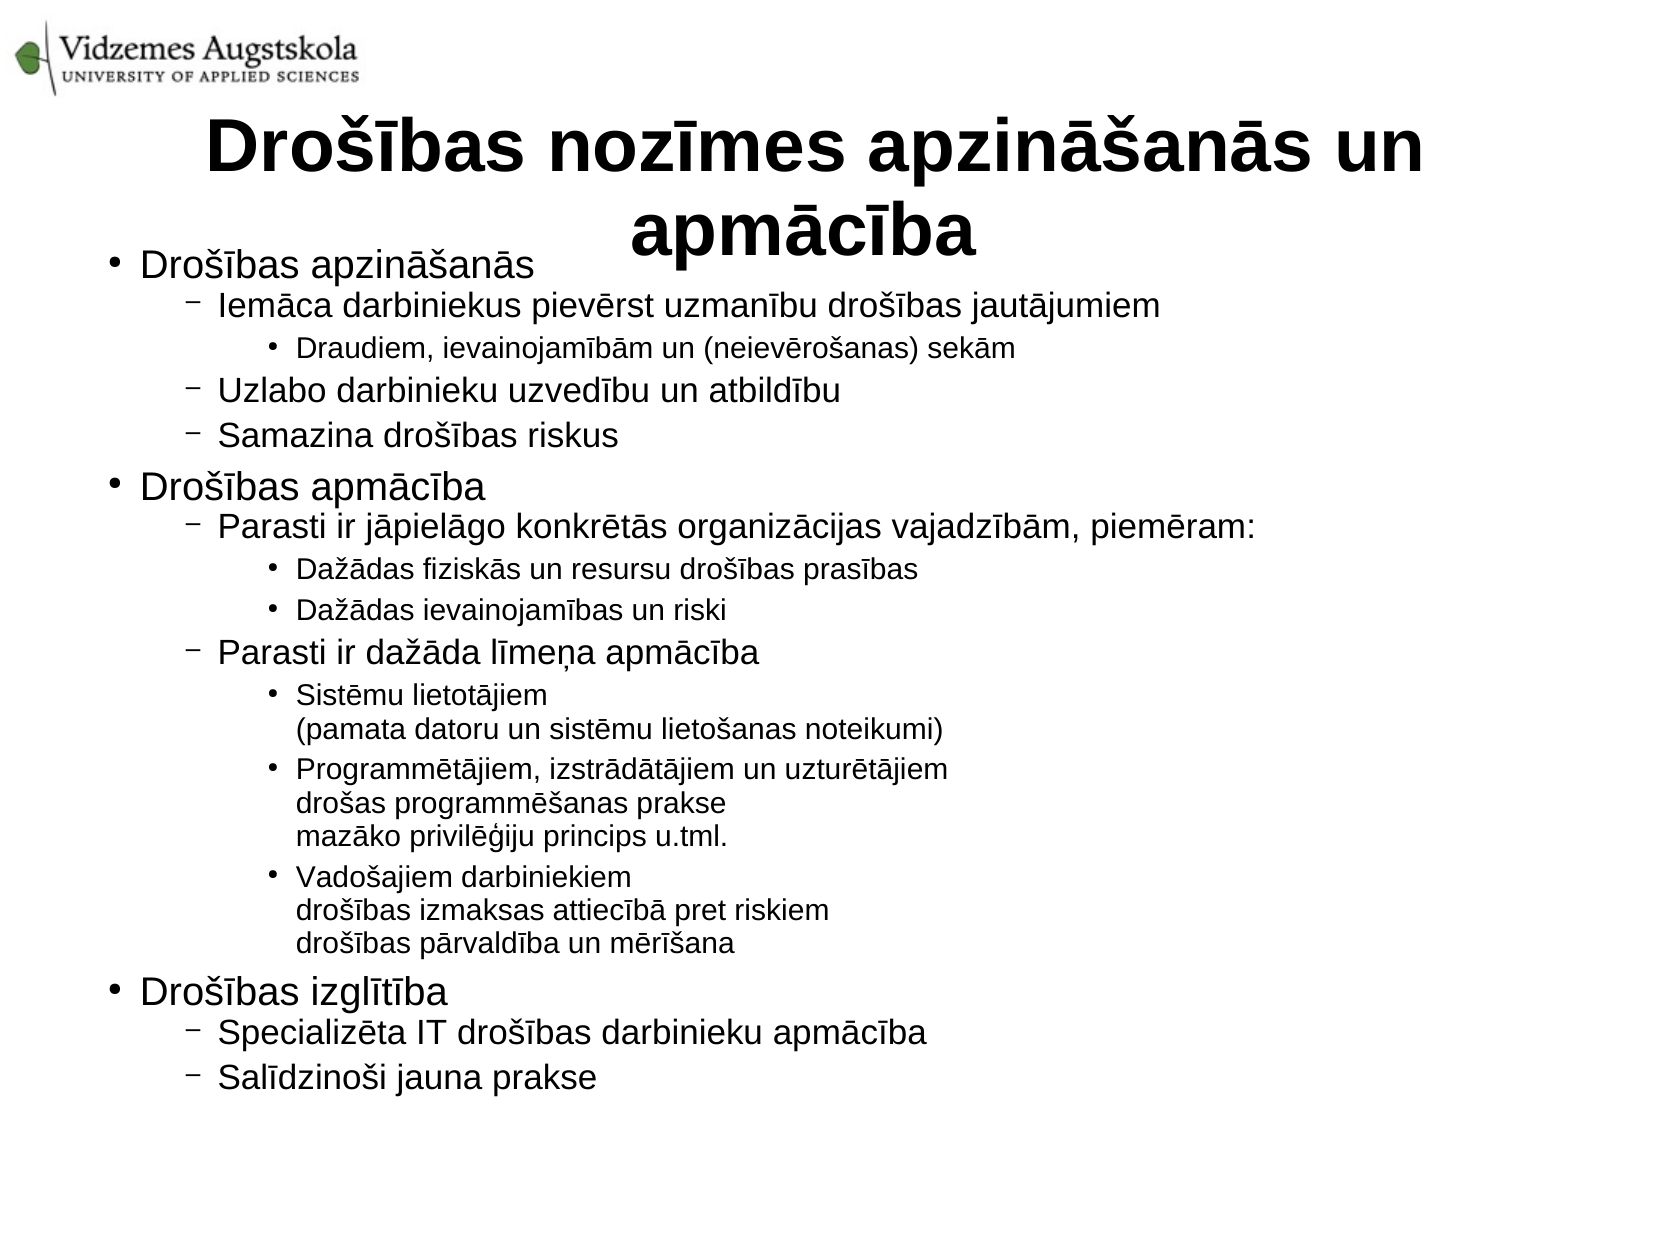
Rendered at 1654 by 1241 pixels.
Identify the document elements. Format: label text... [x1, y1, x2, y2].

list Drošības apzināšanās Iemāca darbiniekus pievērst uzmanību drošības jautājumiem Draudiem, ievainojamībām un (neievērošanas) sekām Uzlabo darbinieku uzvedību un atbildību Samazina drošības riskus Drošības apmācība Parasti ir jāpielāgo konkrētās organizācijas vajadzībām, piemēram: Dažādas fiziskās un resursu drošības prasības Dažādas ievainojamības un riski Parasti ir dažāda līmeņa apmācība Sistēmu lietotājiem (pamata datoru un sistēmu lietošanas noteikumi) Programmētājiem, izstrādātājiem un uzturētājiem drošas programmēšanas prakse mazāko privilēģiju princips u.tml. Vadošajiem darbiniekiem drošības izmaksas attiecībā pret riskiem drošības pārvaldība un mērīšana Drošības izglītība Specializēta IT drošības darbinieku apmācība Salīdzinoši jauna prakse [82, 236, 1569, 1107]
picture [5, 2, 368, 113]
title Drošības nozīmes apzināšanās un apmācība [94, 96, 1512, 195]
